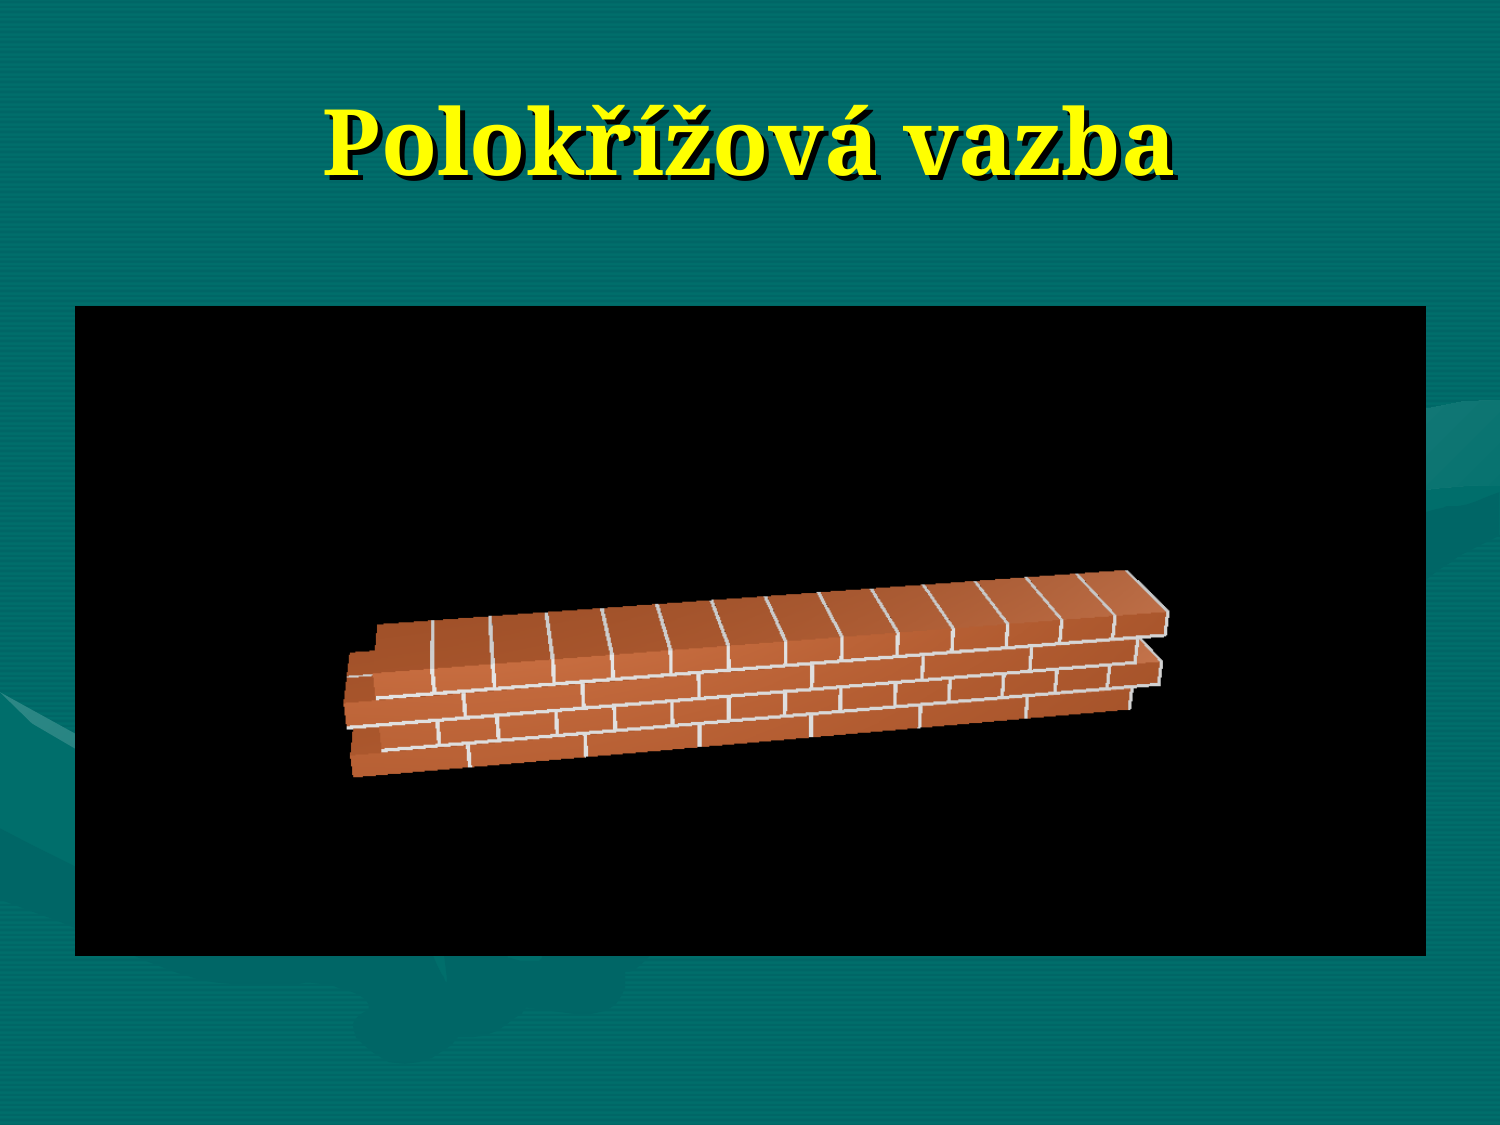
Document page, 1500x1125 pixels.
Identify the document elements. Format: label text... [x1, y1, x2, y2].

picture [75, 306, 1426, 956]
title Polokřížová vazba [75, 45, 1426, 233]
